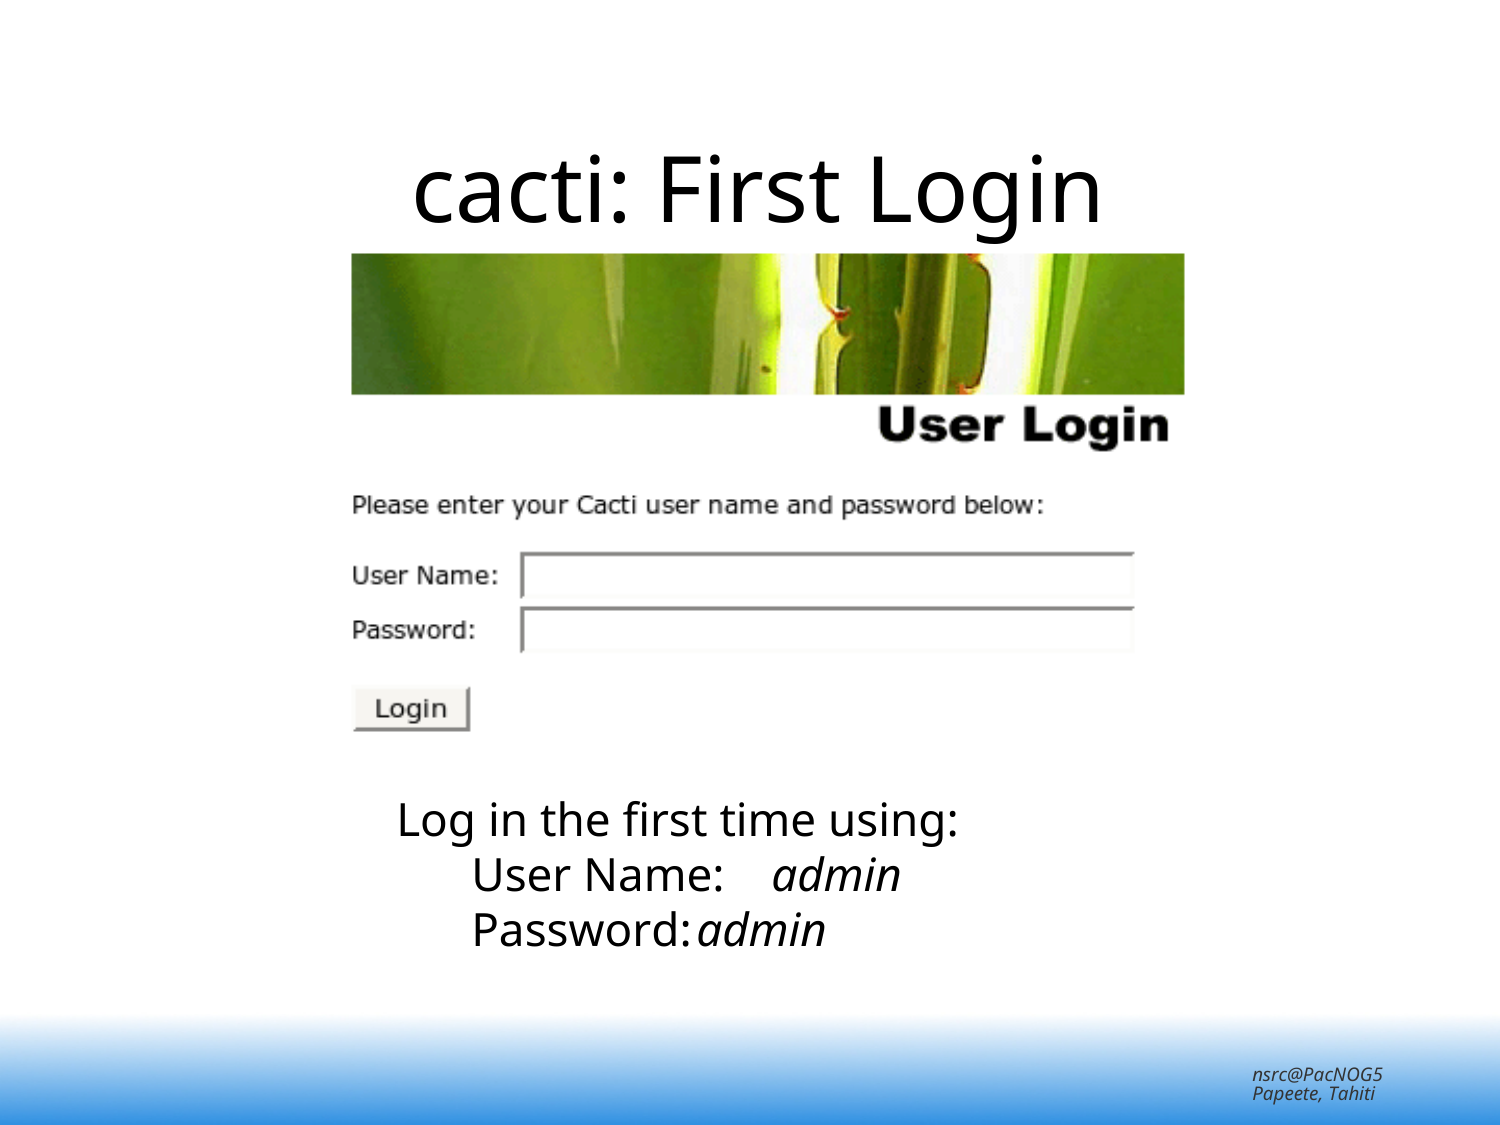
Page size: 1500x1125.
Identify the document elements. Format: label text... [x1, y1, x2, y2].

picture [350, 252, 1187, 738]
picture [0, 1012, 1500, 1125]
title cacti: First Login [110, 93, 1391, 281]
text_box Log in the first time using: User Name: admin Password: admin [381, 782, 1102, 961]
